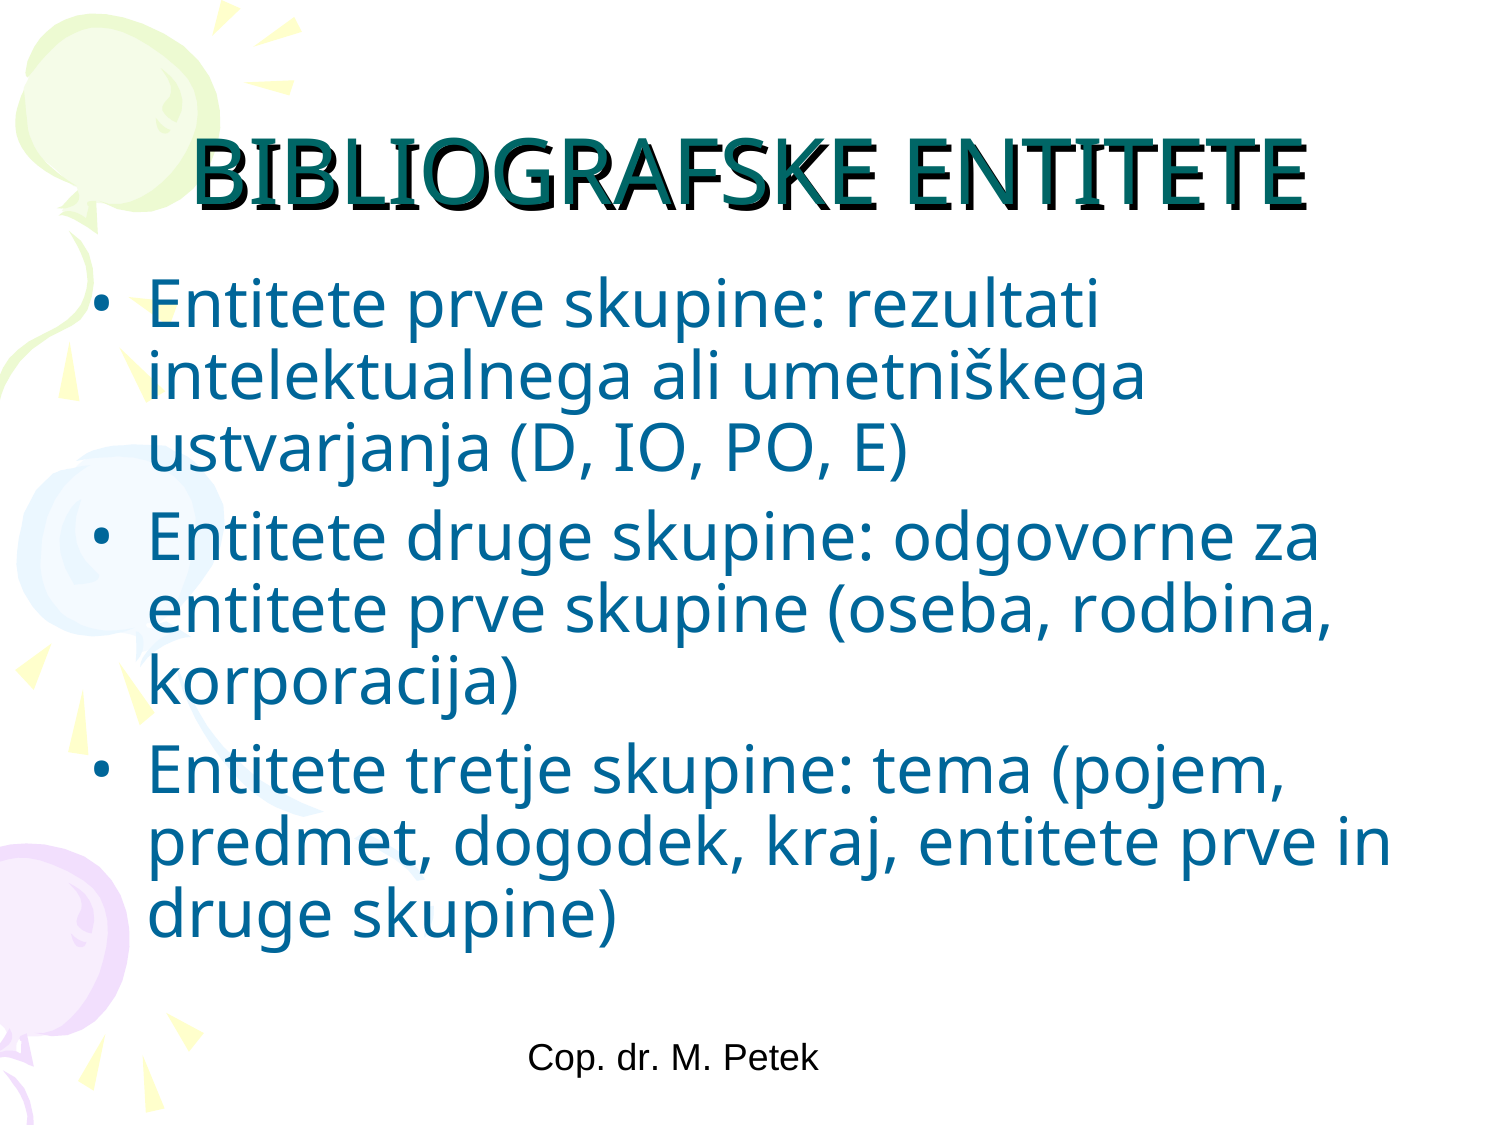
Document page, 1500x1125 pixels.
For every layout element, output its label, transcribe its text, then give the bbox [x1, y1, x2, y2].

title BIBLIOGRAFSKE ENTITETE [72, 16, 1426, 233]
list Entitete prve skupine: rezultati intelektualnega ali umetniškega ustvarjanja (D, IO, PO, E) Entitete druge skupine: odgovorne za entitete prve skupine (oseba, rodbina, korporacija) Entitete tretje skupine: tema (pojem, predmet, dogodek, kraj, entitete prve in druge skupine) [75, 262, 1426, 994]
